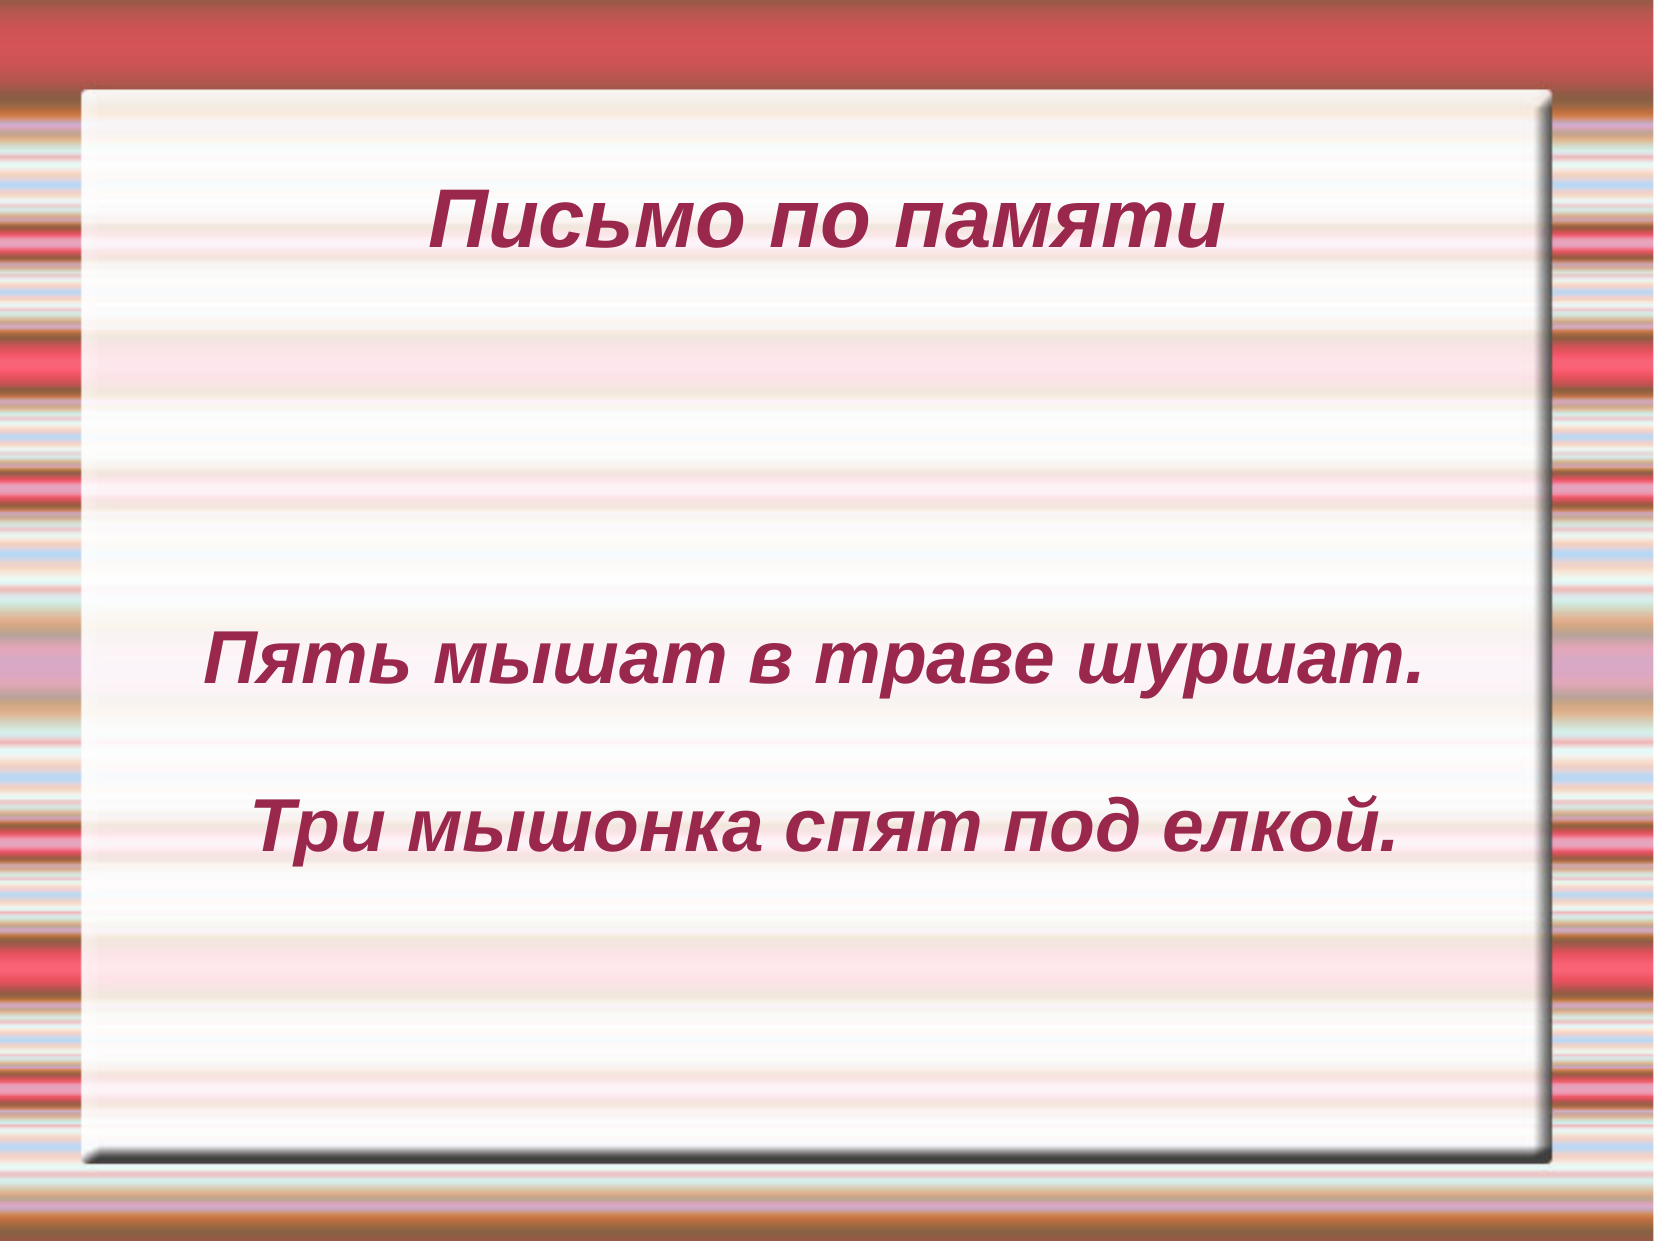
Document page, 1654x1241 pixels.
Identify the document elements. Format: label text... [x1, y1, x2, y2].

subtitle Пять мышат в траве шуршат. Три мышонка спят под елкой. [134, 358, 1516, 1125]
picture [0, 0, 1654, 1241]
title Письмо по памяти [121, 122, 1534, 315]
